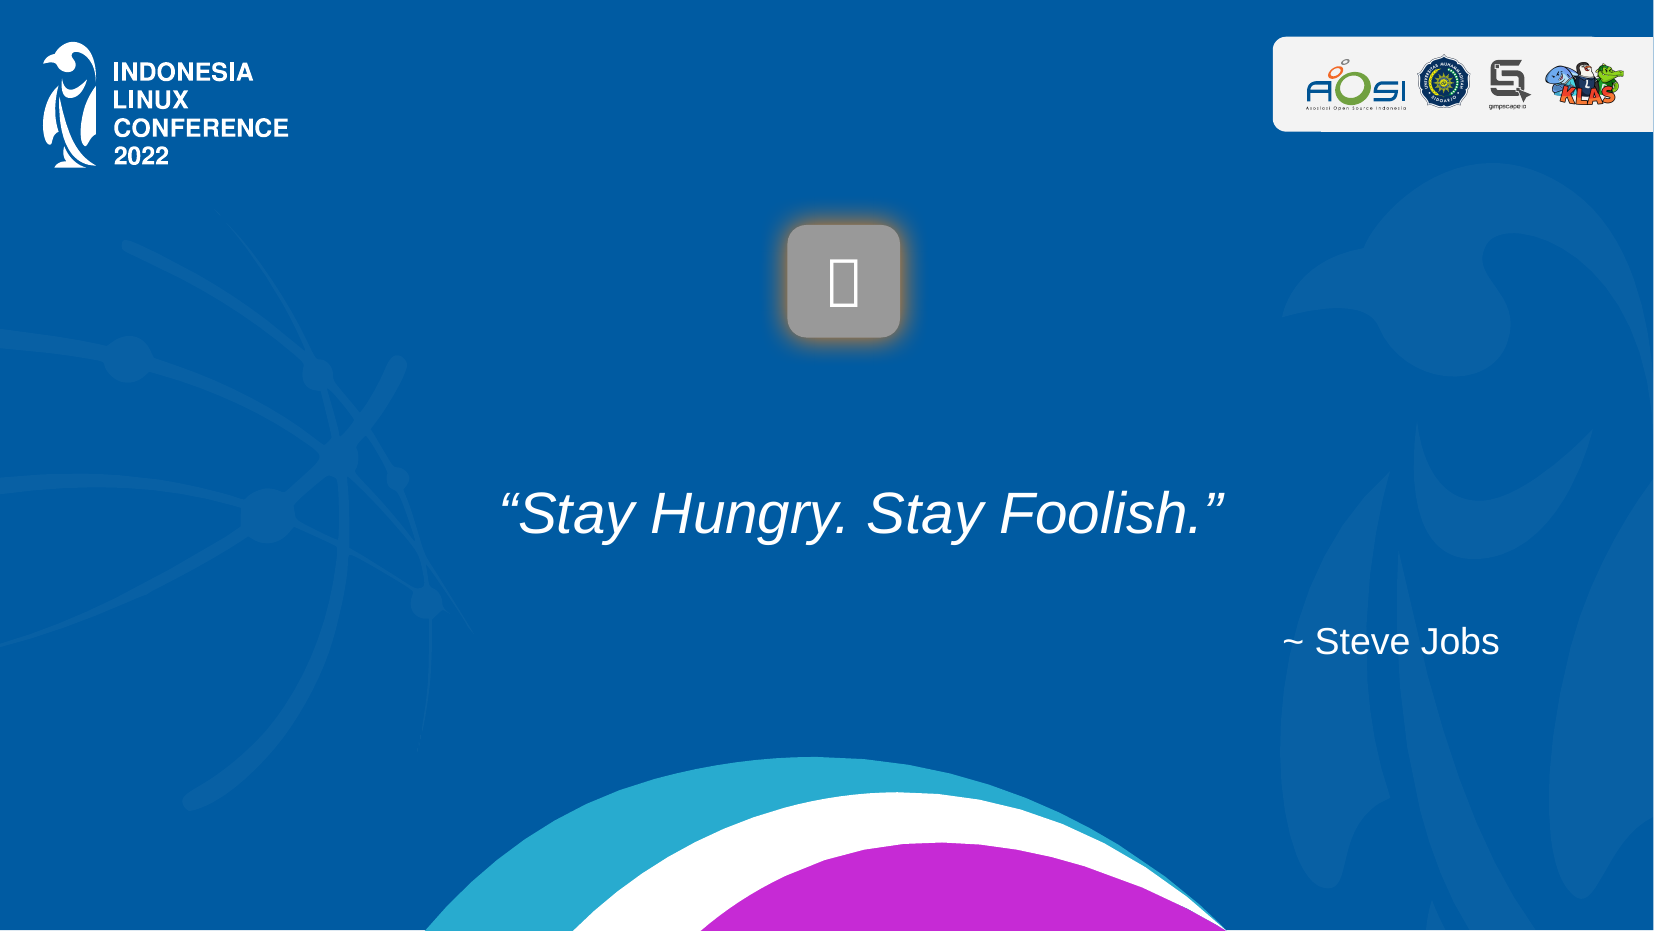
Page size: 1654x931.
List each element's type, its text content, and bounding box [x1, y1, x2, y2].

picture [1545, 62, 1624, 105]
text_box  [787, 224, 901, 338]
picture [1417, 54, 1471, 108]
text_box “Stay Hungry. Stay Foolish.” ~ Steve Jobs [187, 319, 1501, 740]
text_box [424, 756, 1227, 931]
